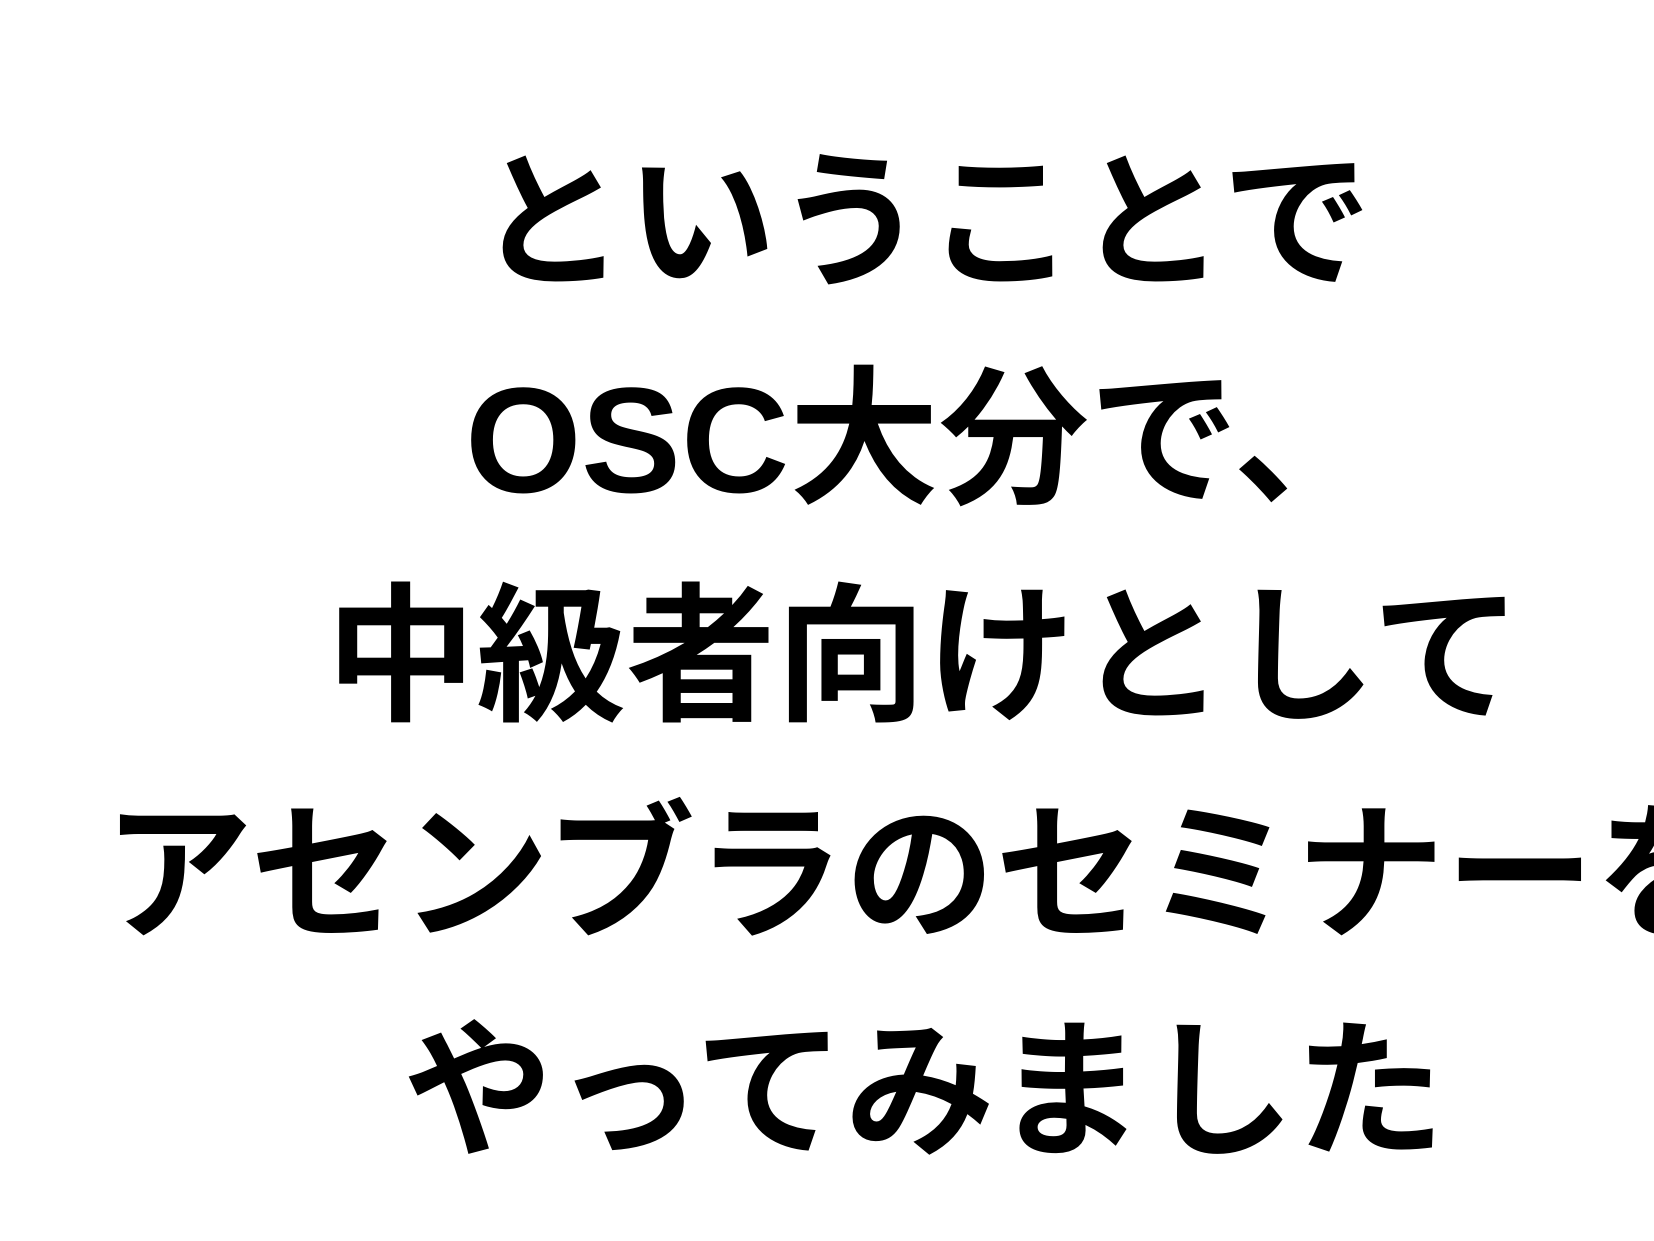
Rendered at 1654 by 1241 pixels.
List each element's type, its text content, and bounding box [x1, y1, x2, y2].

text_box ということで OSC大分で、 中級者向けとして アセンブラのセミナーを やってみました [88, 93, 1569, 923]
